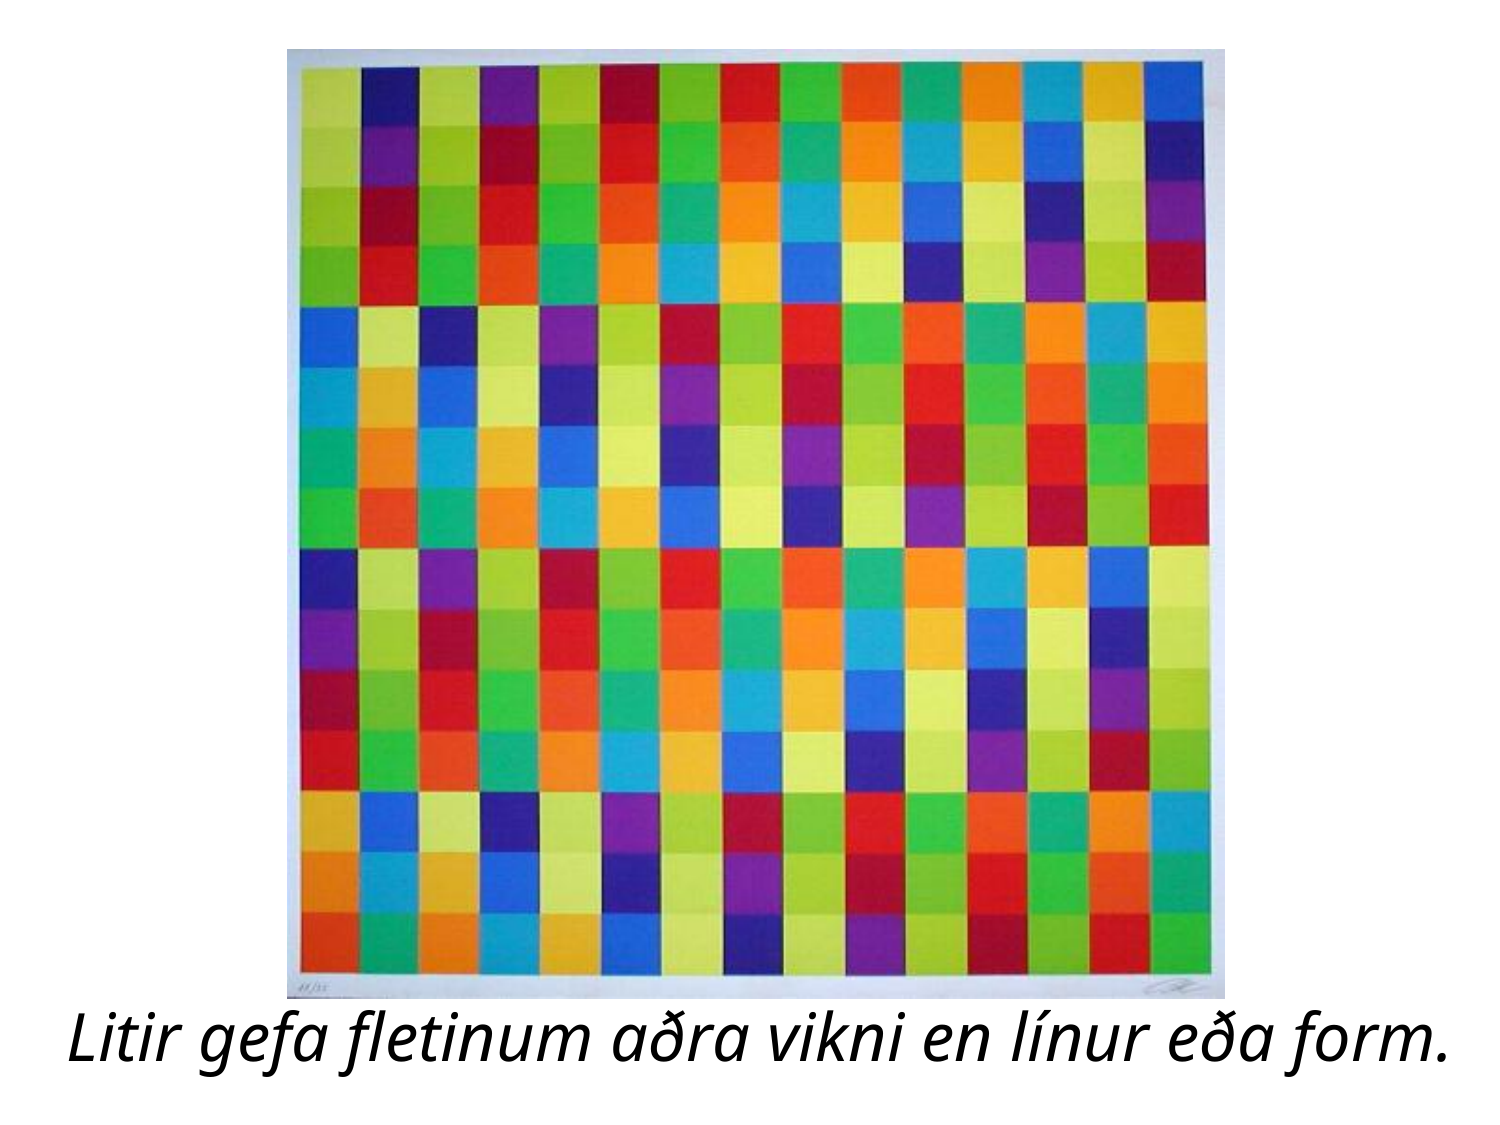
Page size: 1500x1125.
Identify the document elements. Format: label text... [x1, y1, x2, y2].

picture [287, 49, 1225, 999]
text_box Litir gefa fletinum aðra vikni en línur eða form. [0, 987, 1500, 1125]
